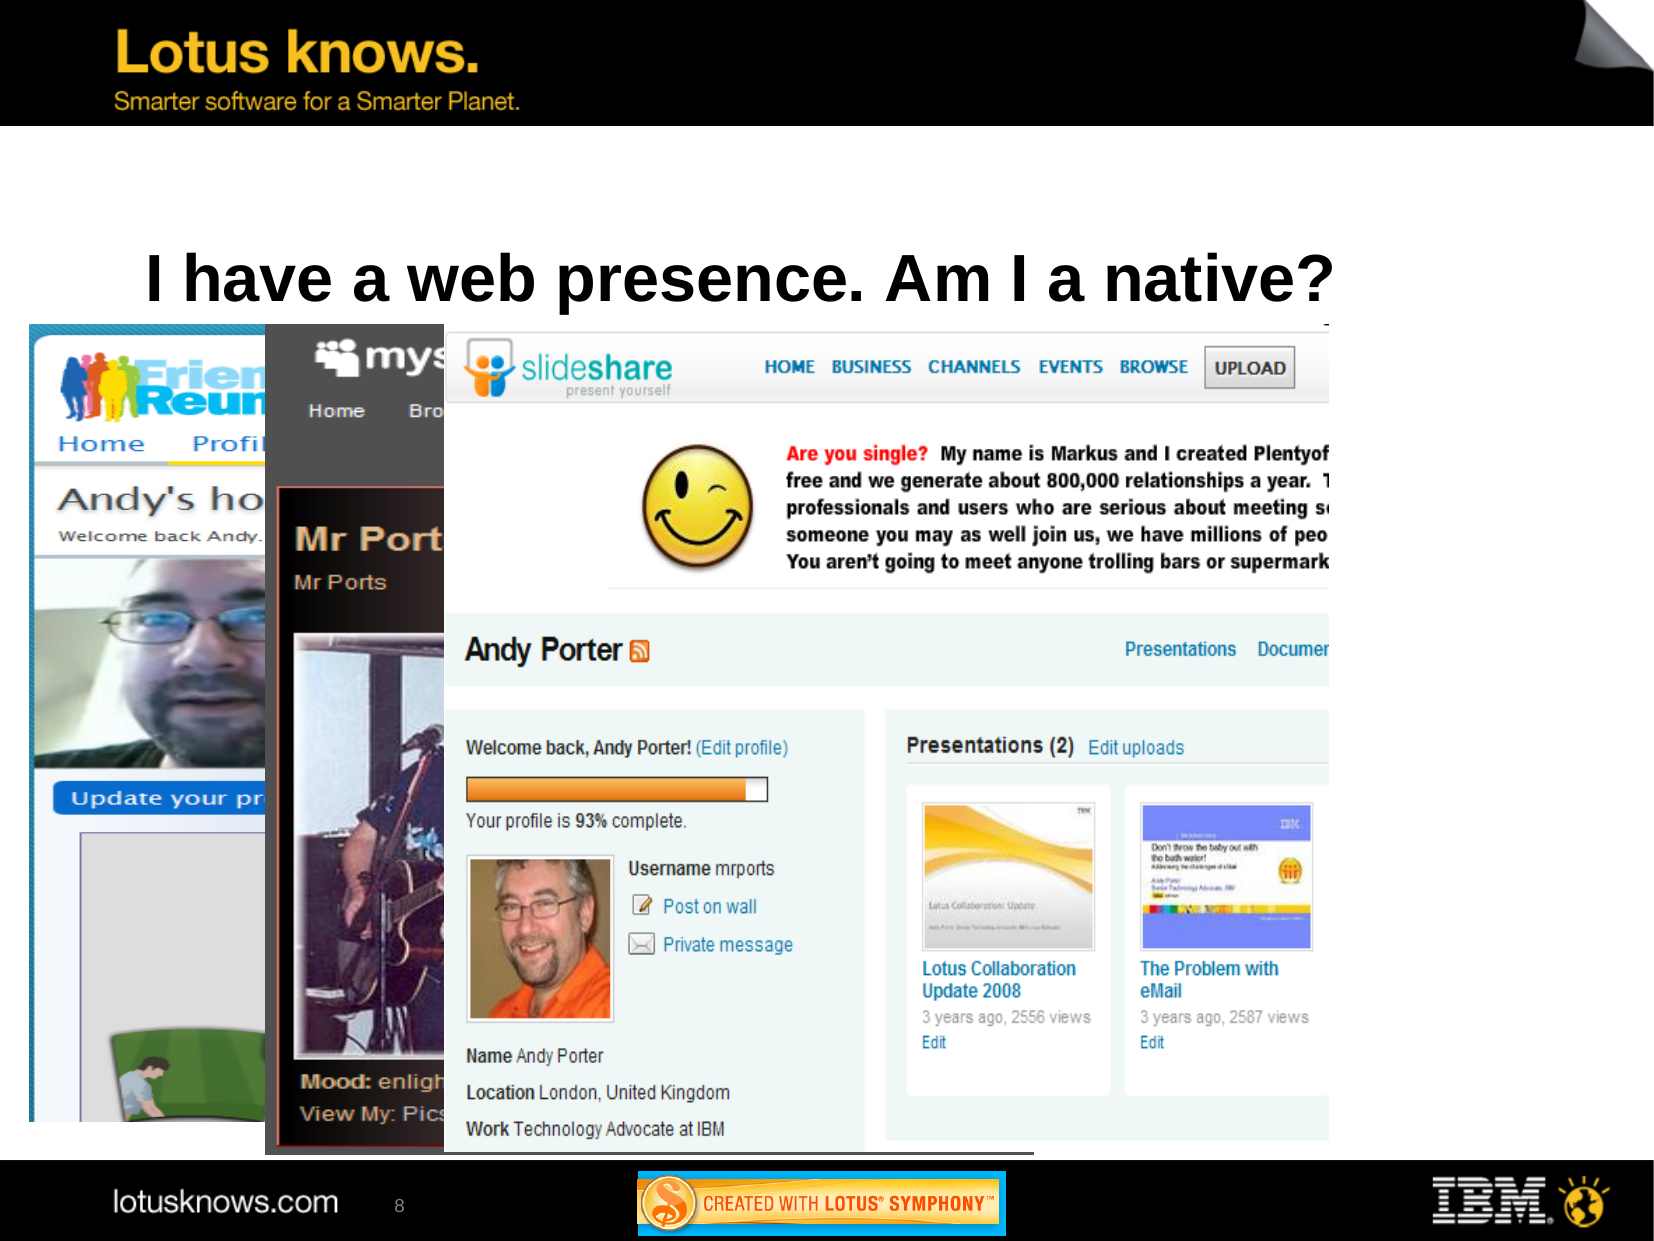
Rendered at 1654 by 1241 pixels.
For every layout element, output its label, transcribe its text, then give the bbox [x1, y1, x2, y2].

picture [0, 1160, 1654, 1241]
picture [29, 324, 1329, 1155]
title I have a web presence. Am I a native? [145, 144, 1513, 316]
picture [0, 0, 1654, 126]
